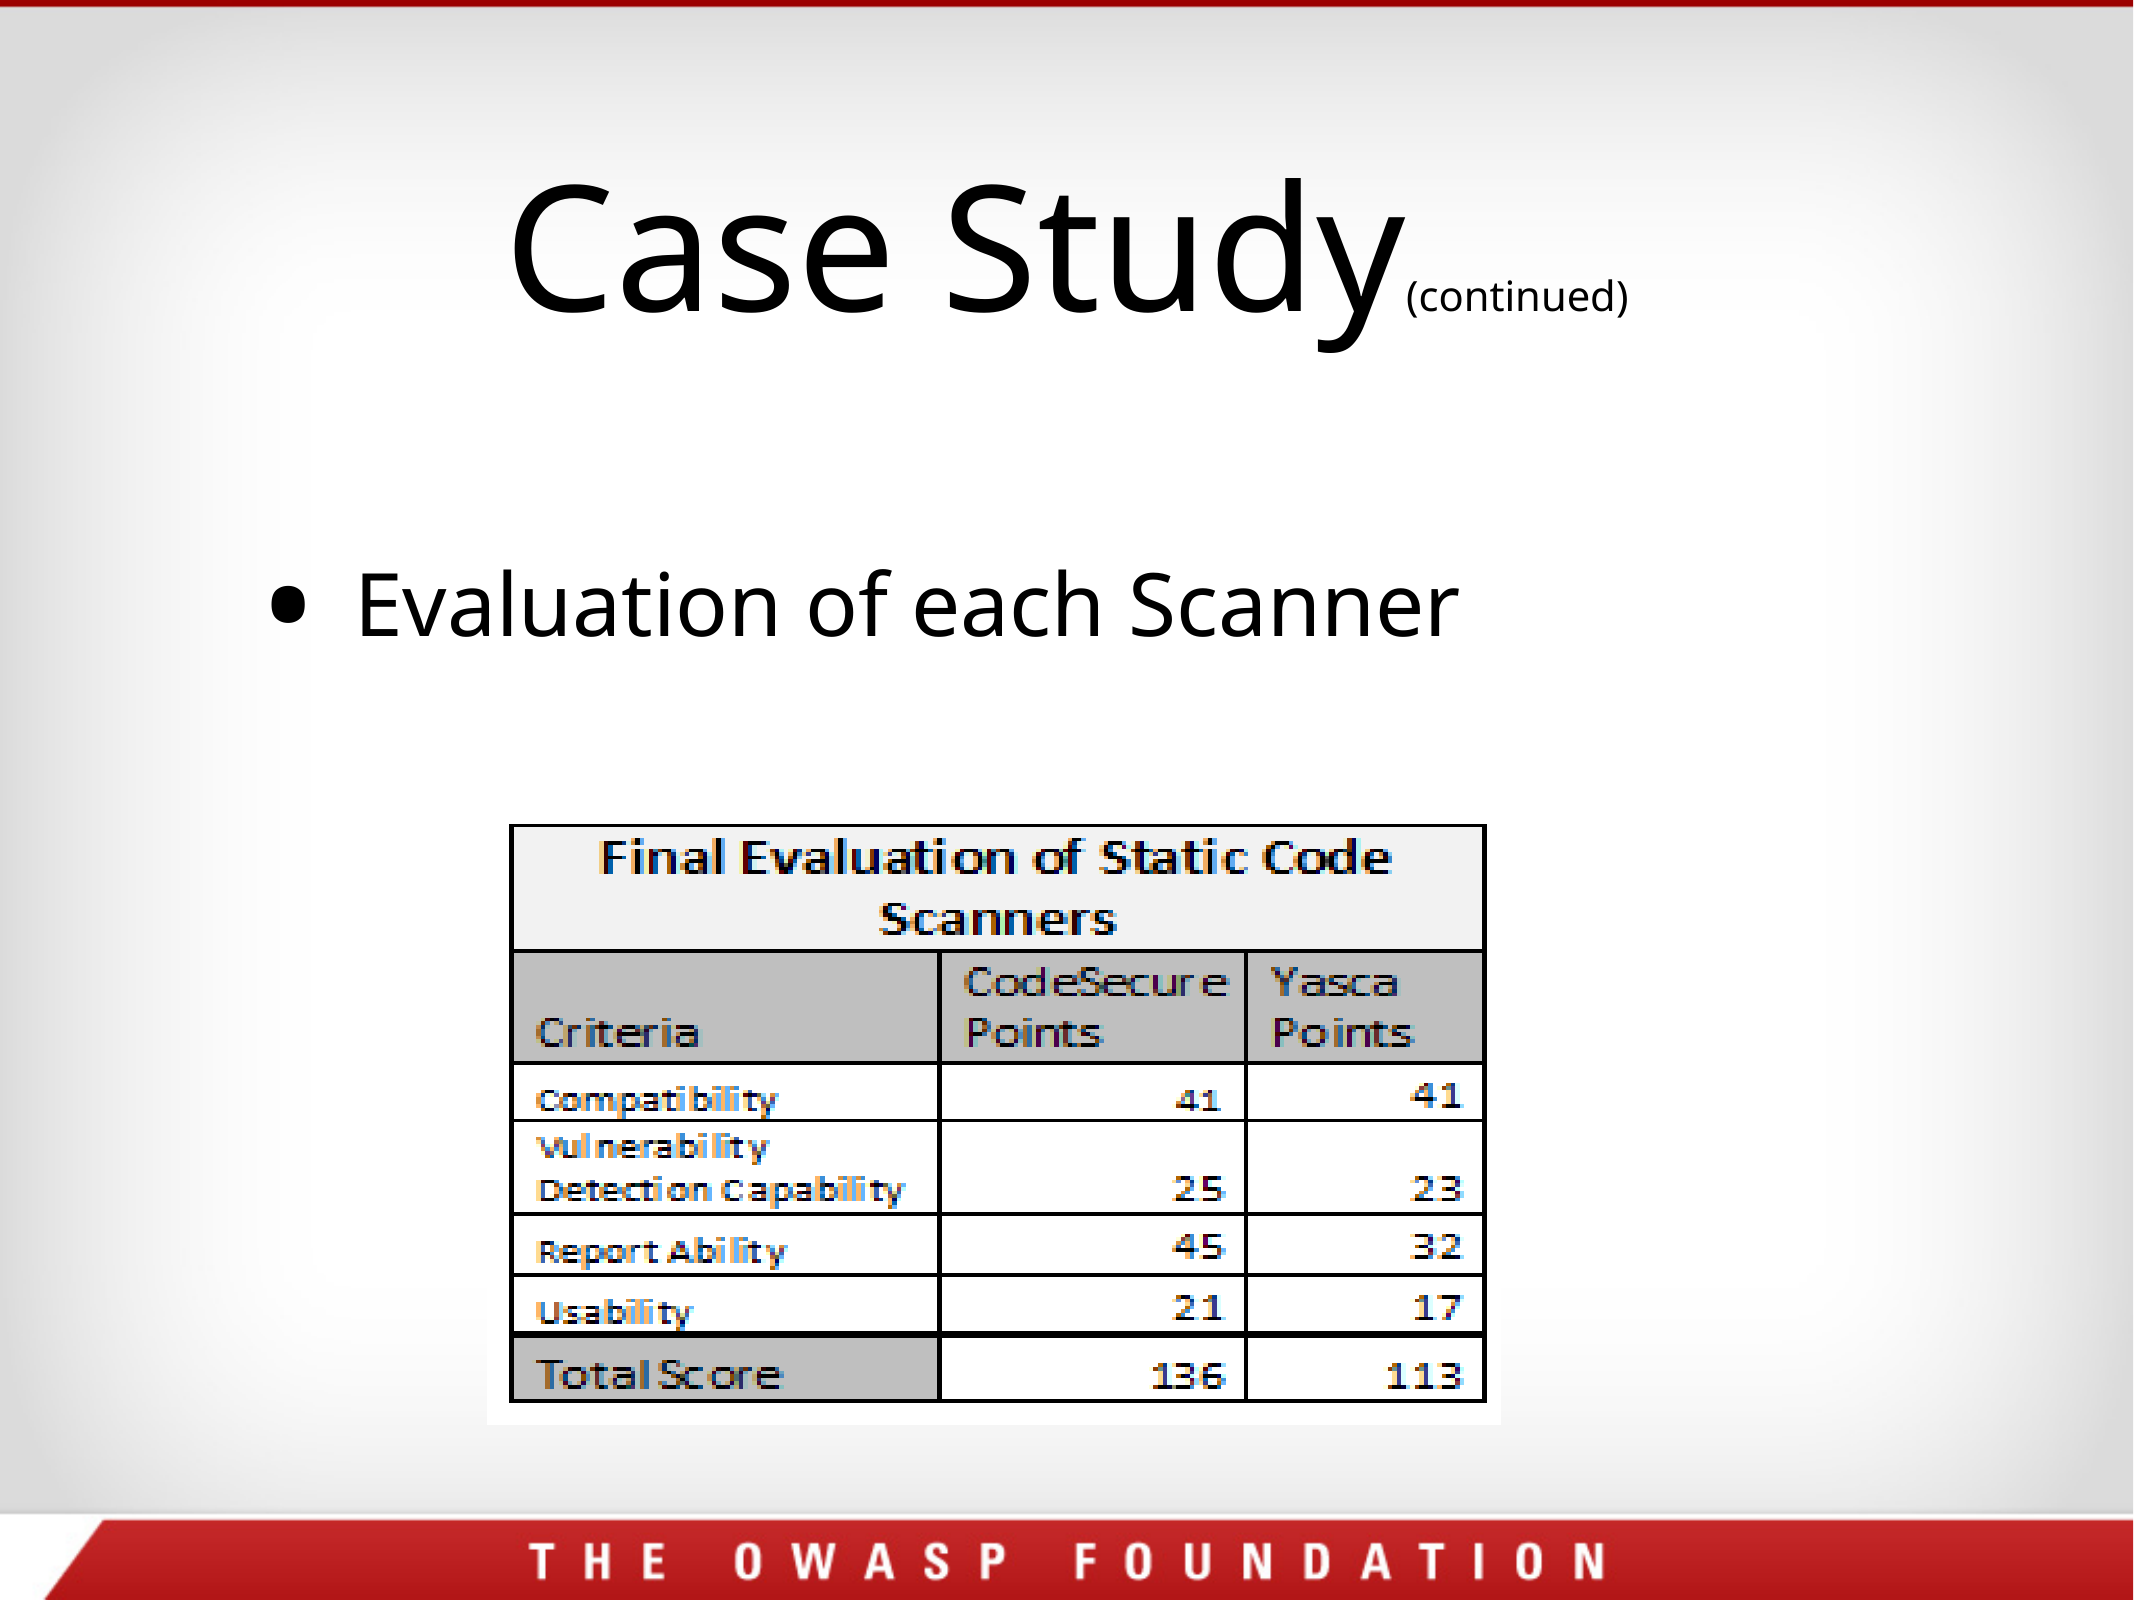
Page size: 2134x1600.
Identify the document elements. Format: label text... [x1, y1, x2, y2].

title Case Study(continued) [208, 22, 1925, 454]
list Evaluation of each Scanner [208, 454, 1925, 1510]
picture [0, 0, 2134, 1600]
